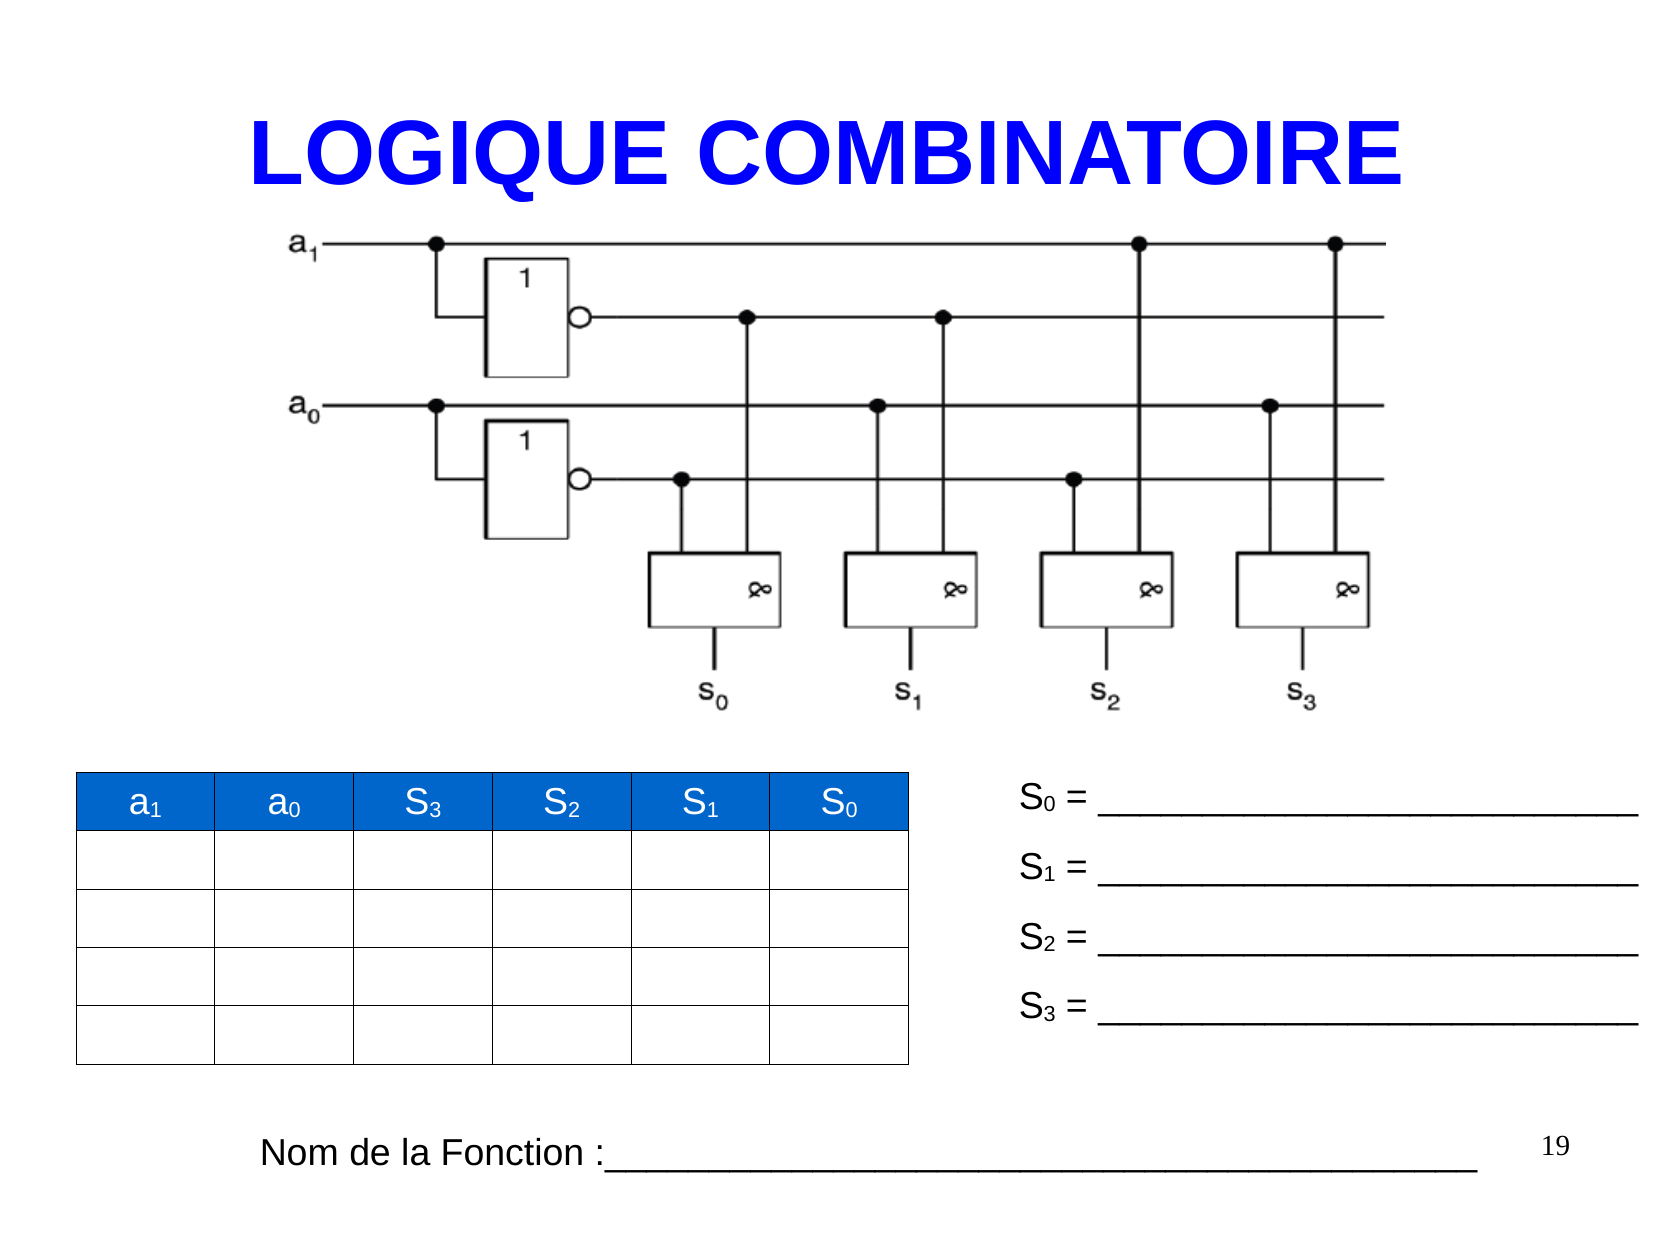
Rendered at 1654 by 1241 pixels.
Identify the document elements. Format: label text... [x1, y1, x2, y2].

text_box S0 = __________________________ S1 = __________________________ S2 = __________________________ S3 = __________________________ [1003, 767, 1654, 1084]
table_header S3 [354, 773, 492, 830]
table_cell [770, 948, 908, 1005]
table_cell [77, 1006, 214, 1064]
table_header a0 [215, 773, 353, 830]
table_cell [77, 948, 214, 1005]
table_cell [632, 1006, 769, 1064]
table_cell [354, 890, 492, 947]
table_cell [77, 890, 214, 947]
table_cell [215, 948, 353, 1005]
table_cell [632, 831, 769, 889]
table_cell [77, 831, 214, 889]
table_cell [770, 831, 908, 889]
table_cell [632, 948, 769, 1005]
table_header S0 [770, 773, 908, 830]
table_cell [493, 831, 631, 889]
table_cell [493, 1006, 631, 1064]
table_cell [215, 890, 353, 947]
table_cell [632, 890, 769, 947]
table_cell [770, 890, 908, 947]
table_cell [215, 1006, 353, 1064]
title LOGIQUE COMBINATOIRE [0, 49, 1654, 257]
table_cell [354, 831, 492, 889]
table_cell [770, 1006, 908, 1064]
table_cell [215, 831, 353, 889]
table_cell [493, 948, 631, 1005]
table_header a1 [77, 773, 214, 830]
text_box Nom de la Fonction :__________________________________________ [244, 1124, 1506, 1182]
table_header S2 [493, 773, 631, 830]
table_cell [354, 1006, 492, 1064]
picture [265, 206, 1386, 722]
table_cell [493, 890, 631, 947]
table_header S1 [632, 773, 769, 830]
table_cell [354, 948, 492, 1005]
